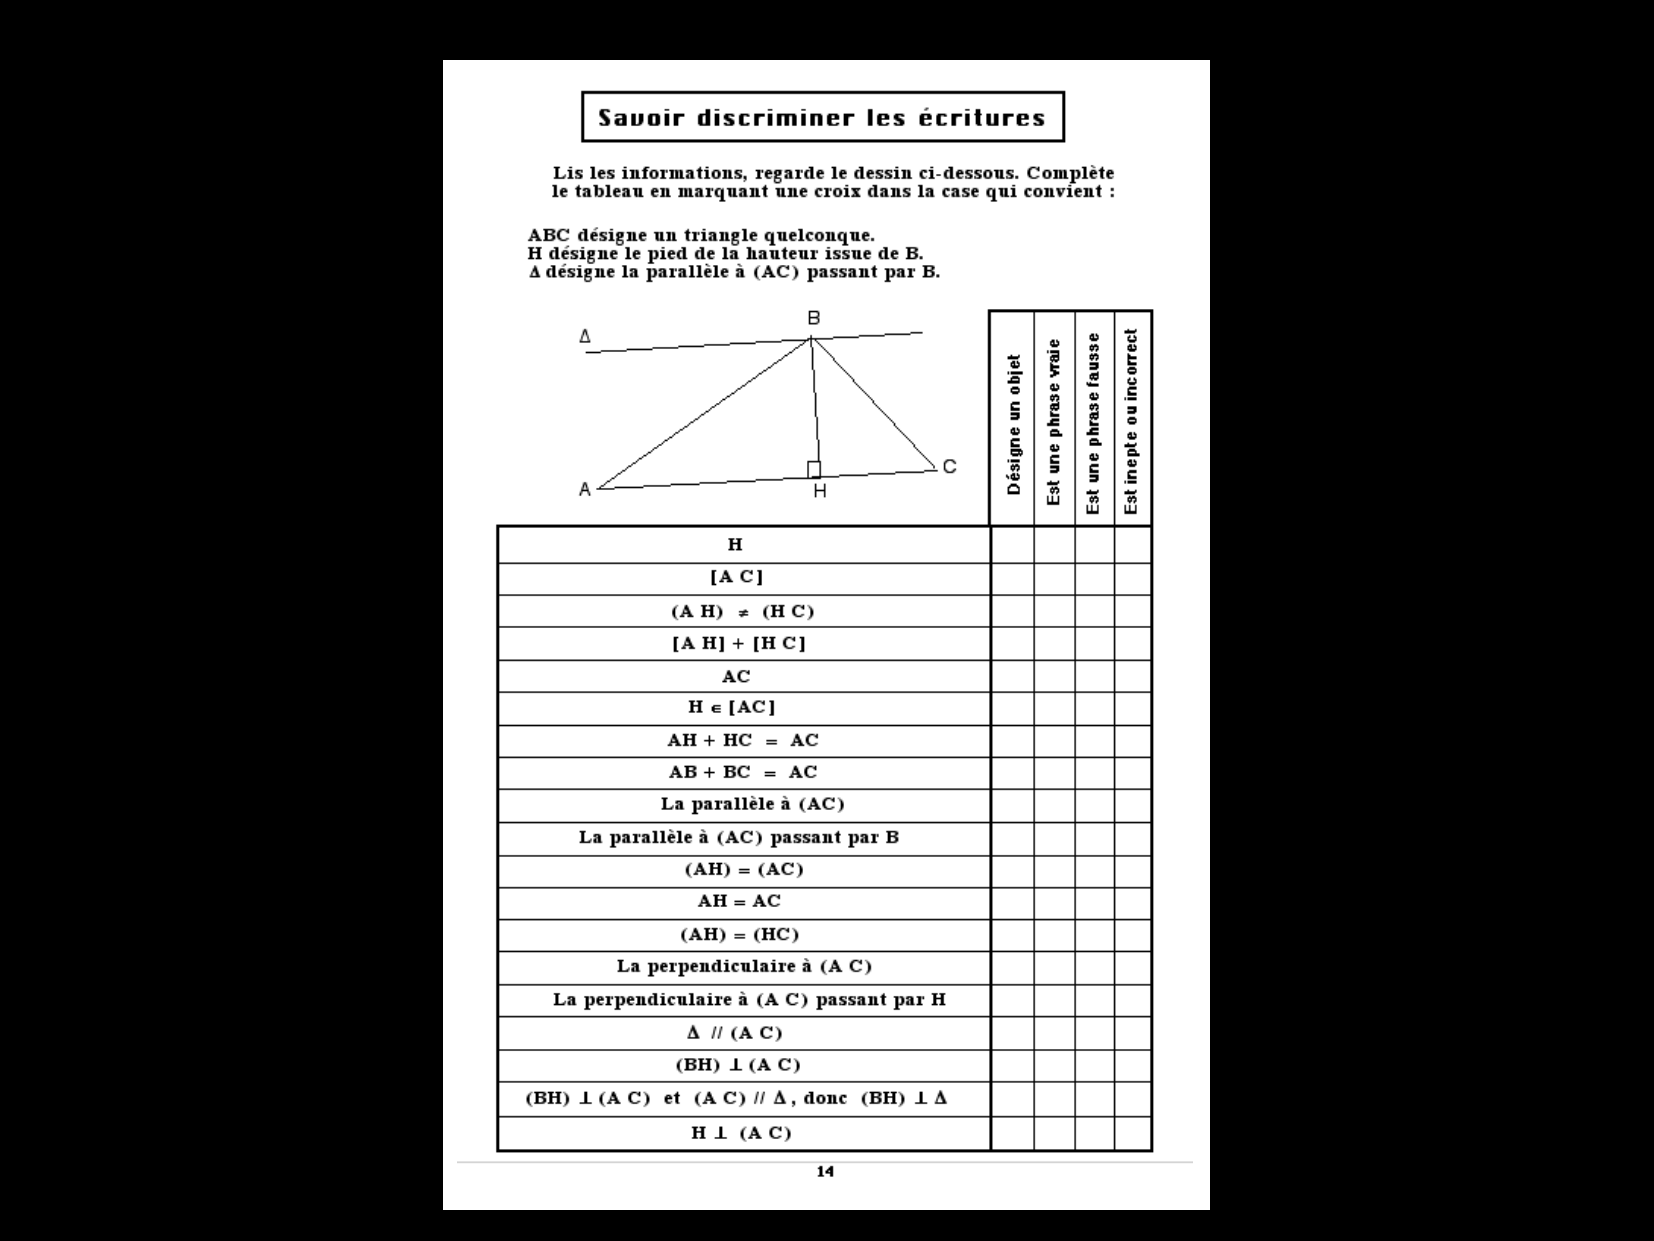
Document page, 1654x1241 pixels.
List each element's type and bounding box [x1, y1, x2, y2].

text_box [0, 0, 1654, 1241]
picture [457, 76, 1193, 1186]
